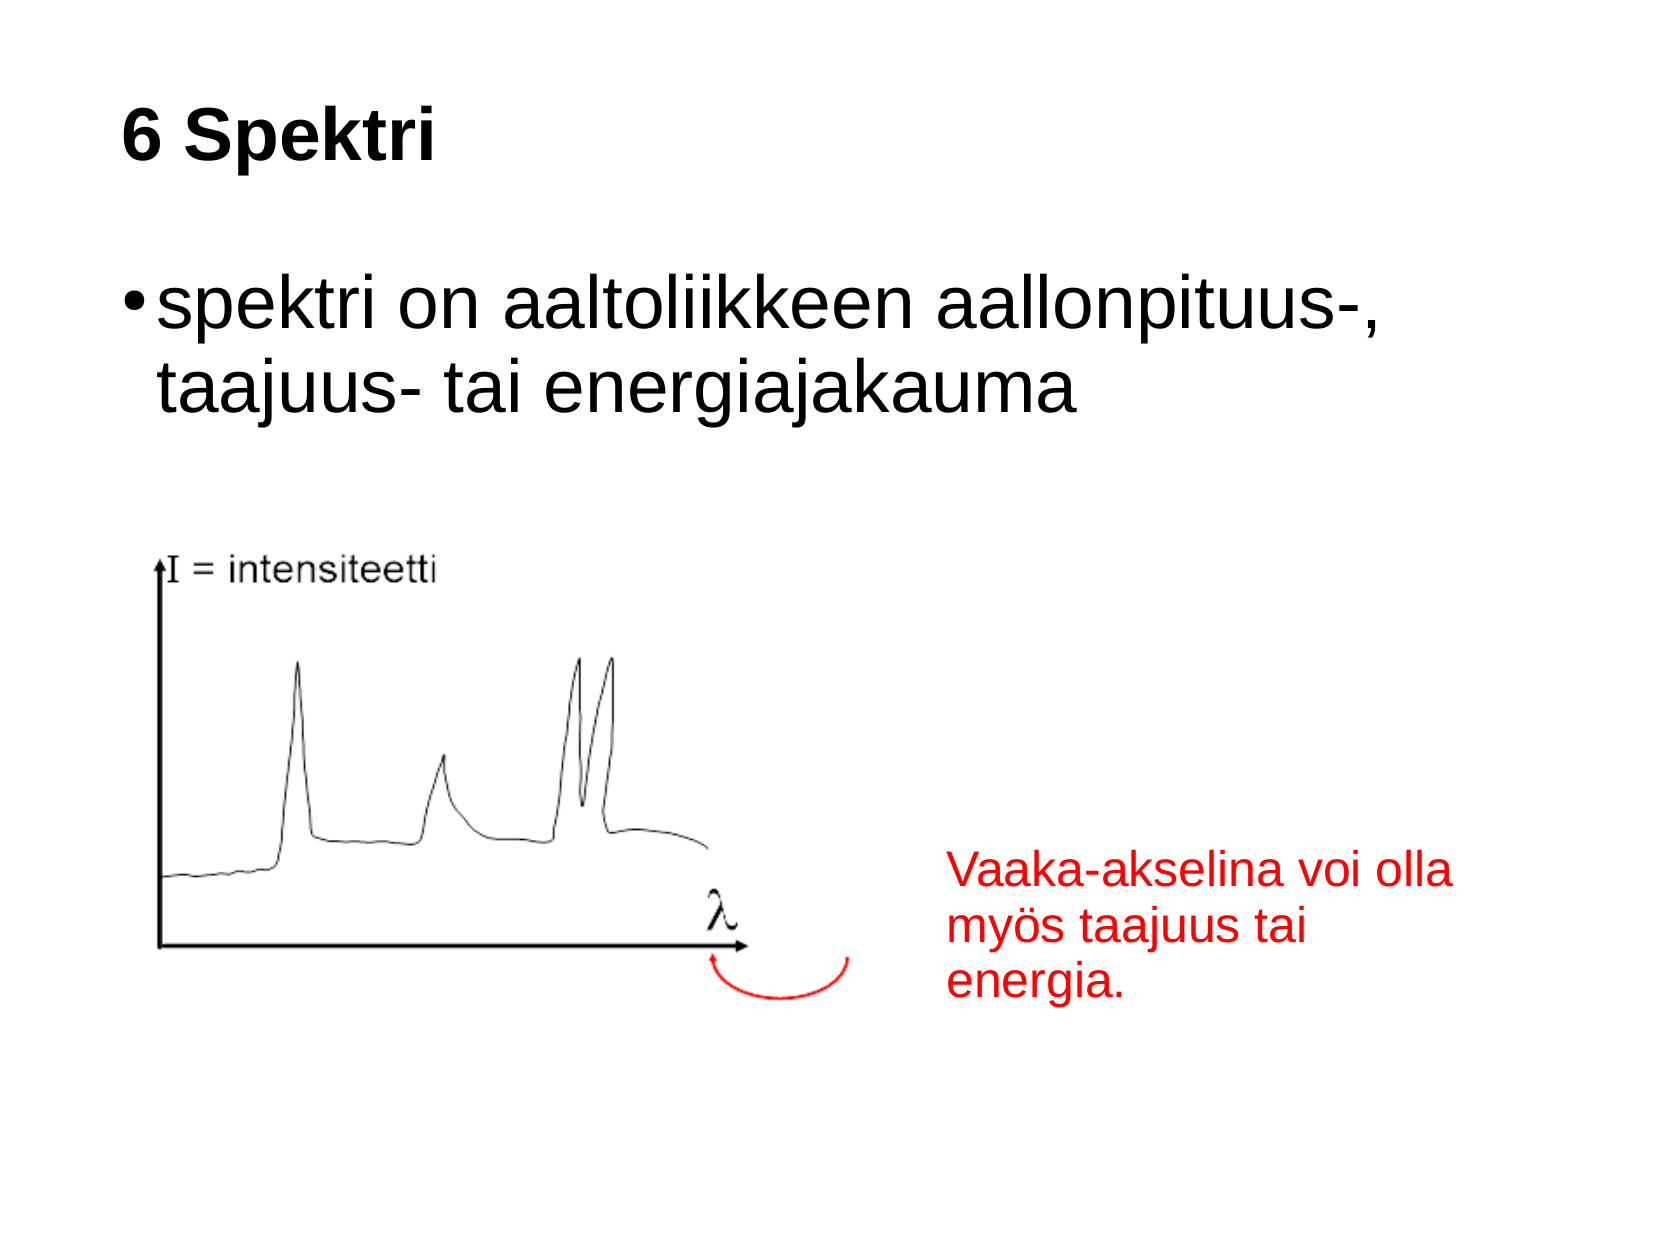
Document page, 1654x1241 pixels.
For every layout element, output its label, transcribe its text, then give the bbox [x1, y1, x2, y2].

text_box Vaaka-akselina voi olla myös taajuus tai energia. [931, 833, 1501, 1016]
text_box 6 Spektri spektri on aaltoliikkeen aallonpituus-, taajuus- tai energiajakauma [106, 84, 1571, 520]
picture [114, 506, 886, 1035]
